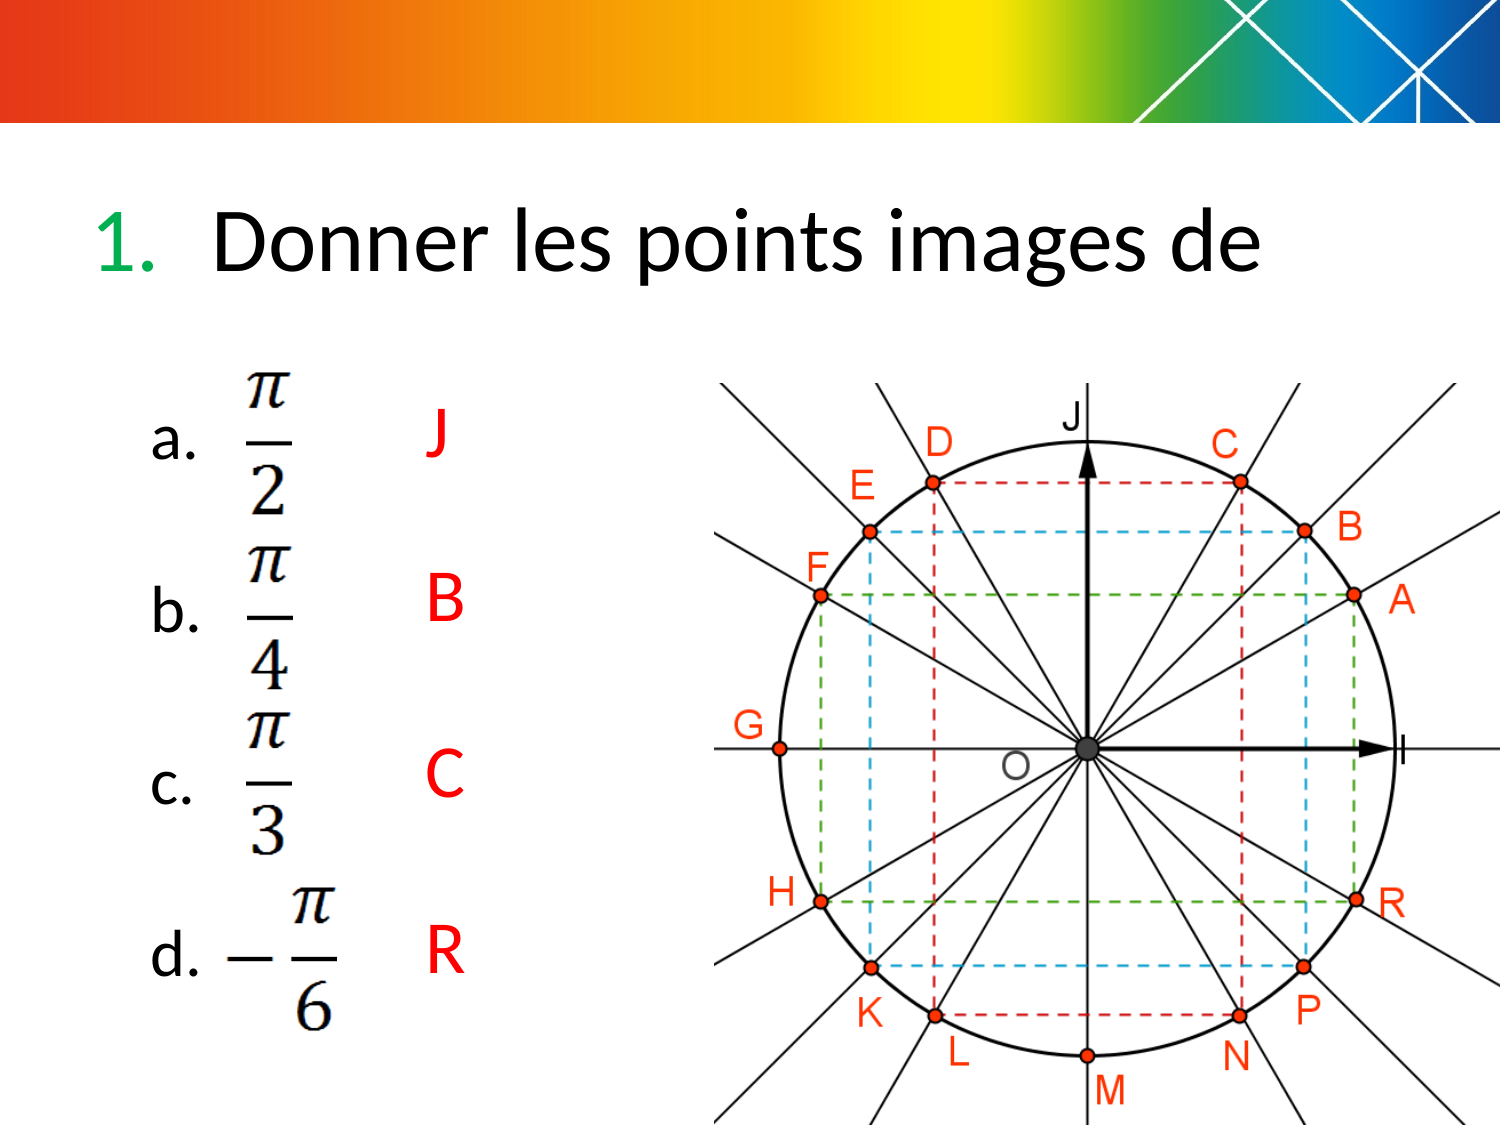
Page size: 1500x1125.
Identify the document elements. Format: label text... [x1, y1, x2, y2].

text_box C [410, 714, 563, 821]
picture [222, 878, 337, 1047]
title Donner les points images de [75, 163, 1426, 305]
text_box a. b. c. d. [135, 385, 714, 998]
text_box R [410, 890, 563, 997]
picture [1340, 0, 1500, 123]
picture [246, 363, 292, 529]
picture [246, 537, 293, 871]
text_box J [410, 374, 563, 481]
picture [714, 383, 1500, 1125]
picture [0, 0, 1359, 123]
text_box B [410, 538, 563, 645]
